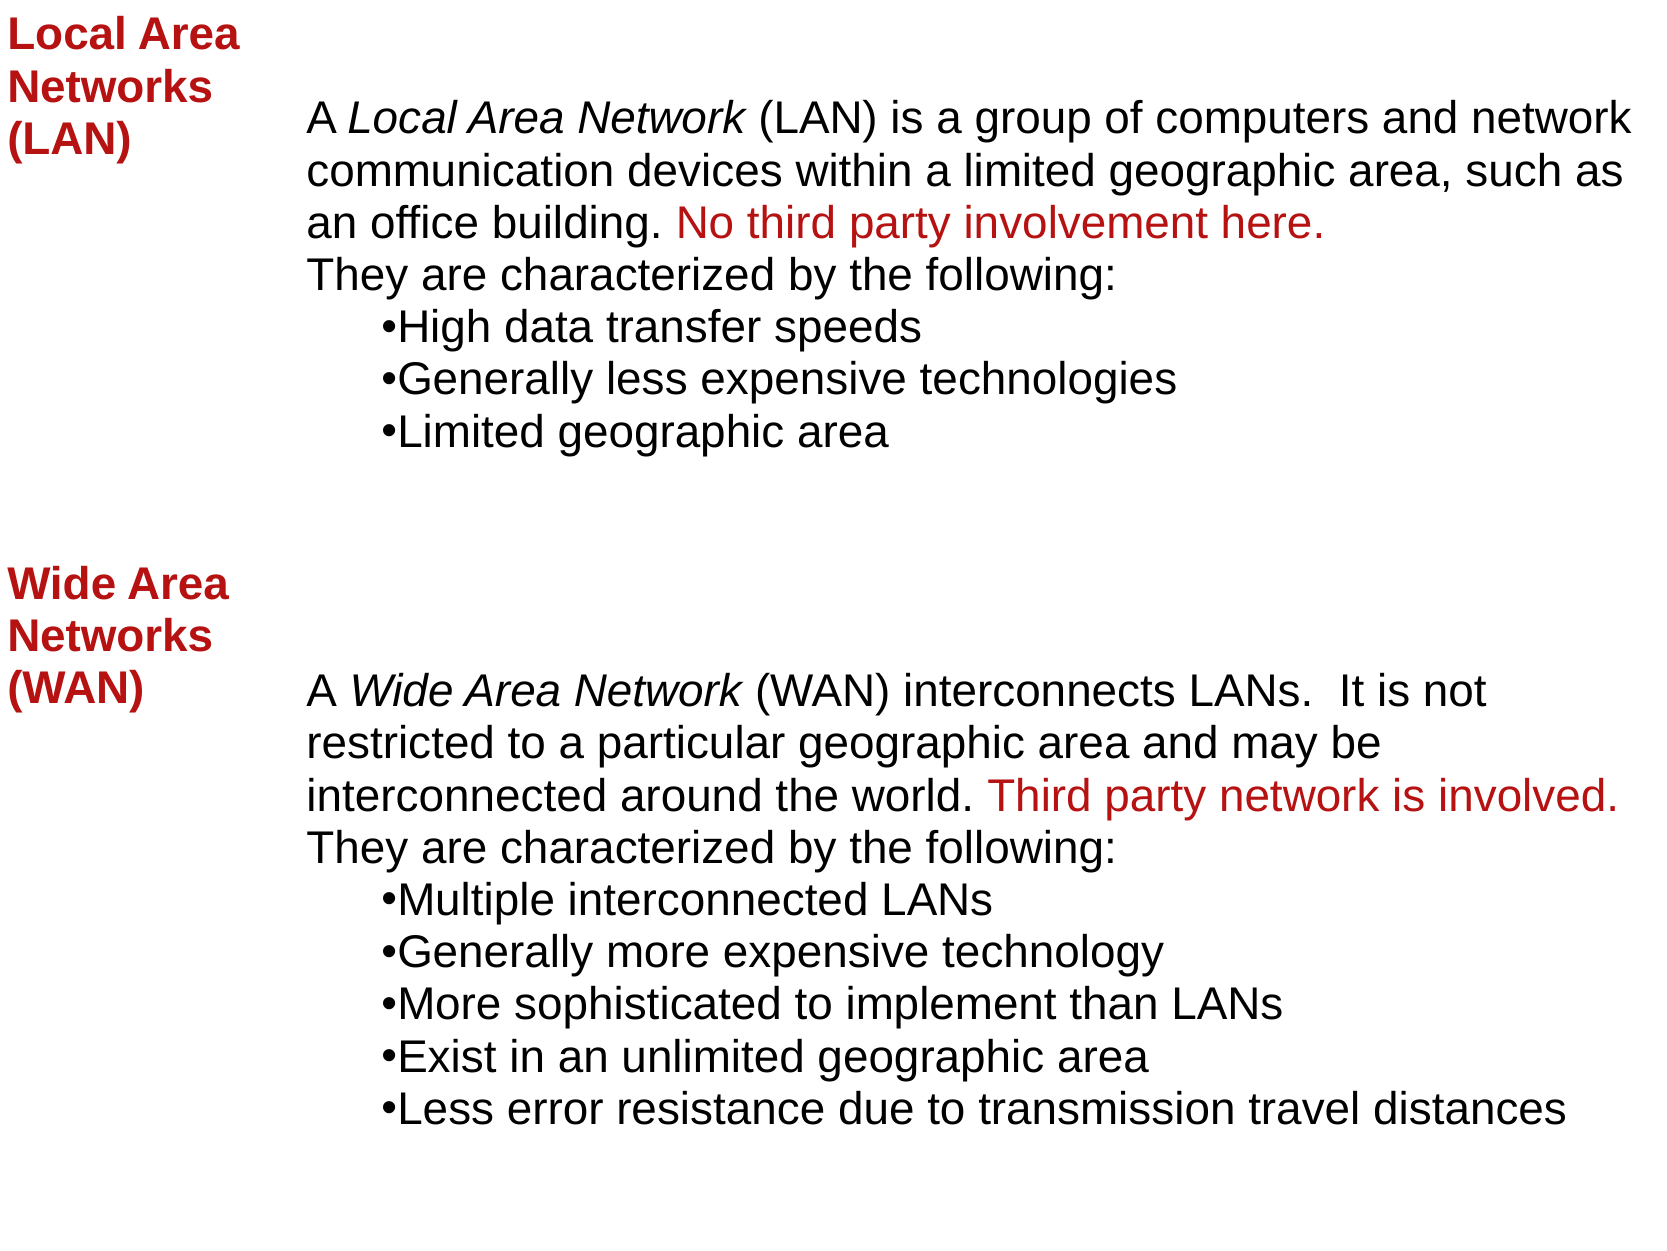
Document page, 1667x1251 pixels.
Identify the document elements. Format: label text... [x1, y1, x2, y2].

text_box A Local Area Network (LAN) is a group of computers and network communication devices within a limited geographic area, such as an office building. No third party involvement here. They are characterized by the following: High data transfer speeds Generally less expensive technologies Limited geographic area [306, 91, 1660, 458]
text_box Wide Area Networks (WAN) [7, 557, 293, 715]
text_box A Wide Area Network (WAN) interconnects LANs. It is not restricted to a particular geographic area and may be interconnected around the world. Third party network is involved. They are characterized by the following: Multiple interconnected LANs Generally more expensive technology More sophisticated to implement than LANs Exist in an unlimited geographic area Less error resistance due to transmission travel distances [306, 664, 1660, 1135]
text_box Local Area Networks (LAN) [7, 8, 293, 165]
